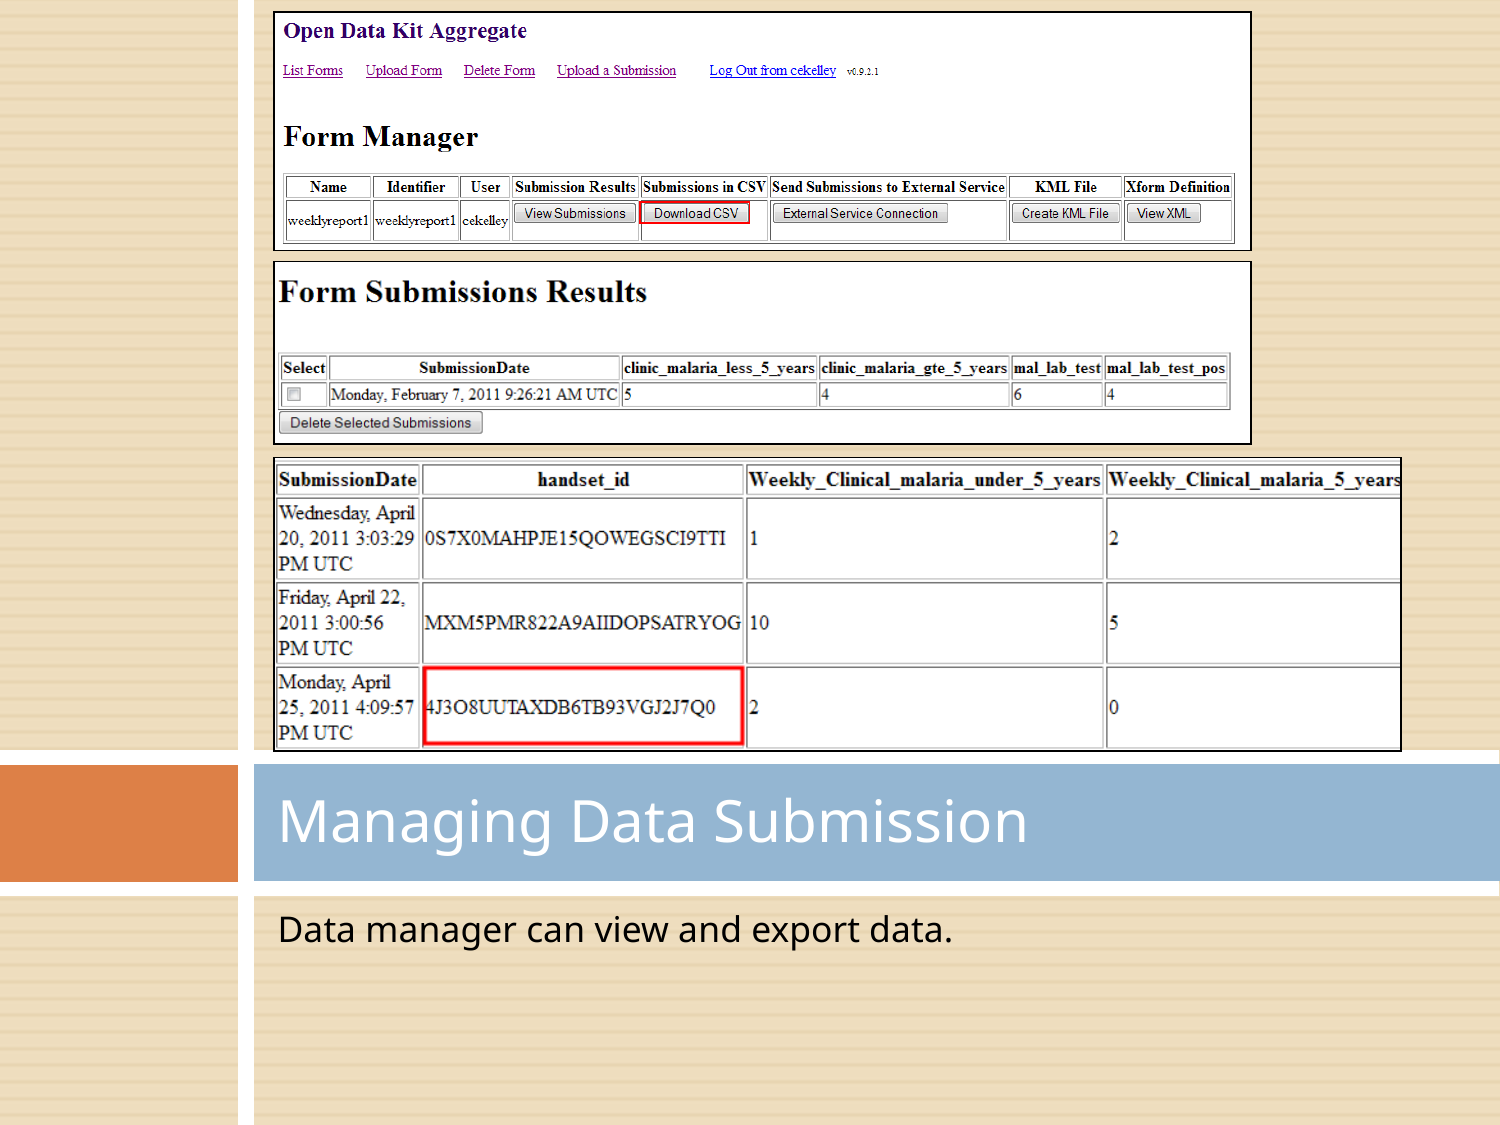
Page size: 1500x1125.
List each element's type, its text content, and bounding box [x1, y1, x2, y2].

picture [275, 458, 1401, 751]
list Data manager can view and export data. [262, 900, 1463, 1013]
title Managing Data Submission [262, 762, 1463, 876]
picture [275, 262, 1251, 444]
picture [275, 12, 1251, 250]
